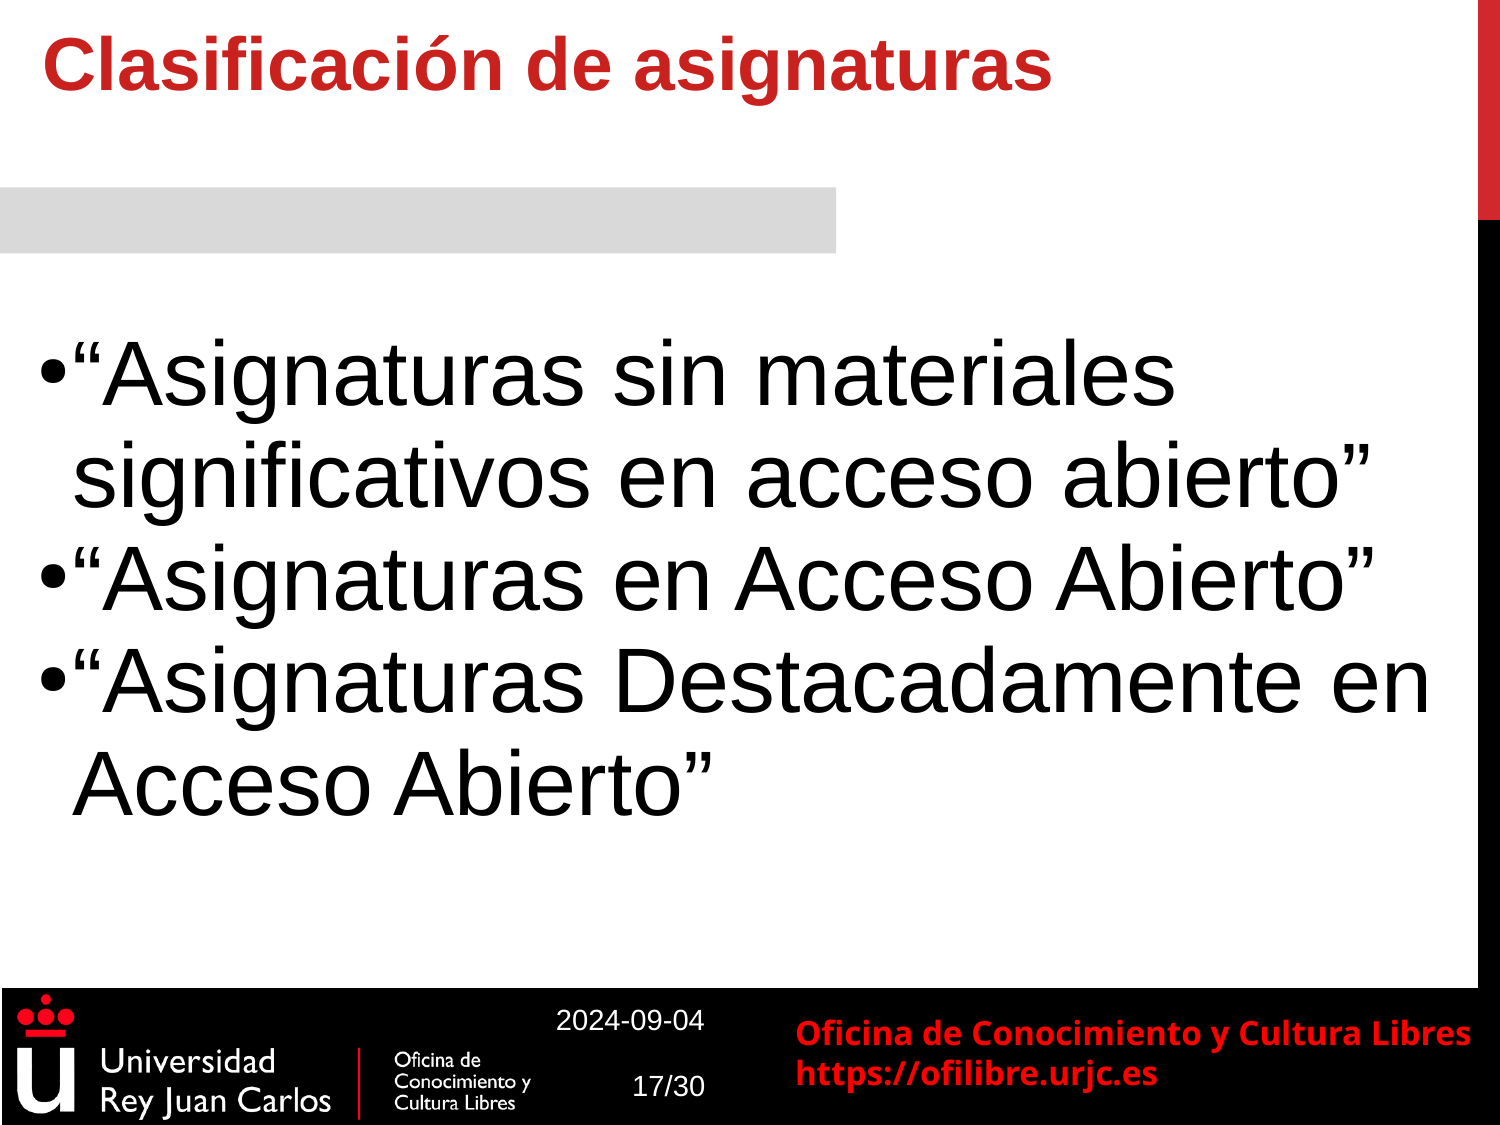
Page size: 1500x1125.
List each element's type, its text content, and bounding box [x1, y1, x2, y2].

text_box “Asignaturas sin materiales significativos en acceso abierto” “Asignaturas en Acceso Abierto” “Asignaturas Destacadamente en Acceso Abierto” [22, 314, 1463, 901]
picture [17, 994, 531, 1120]
text_box Clasificación de asignaturas [27, 15, 1381, 199]
title [75, 7, 1425, 196]
